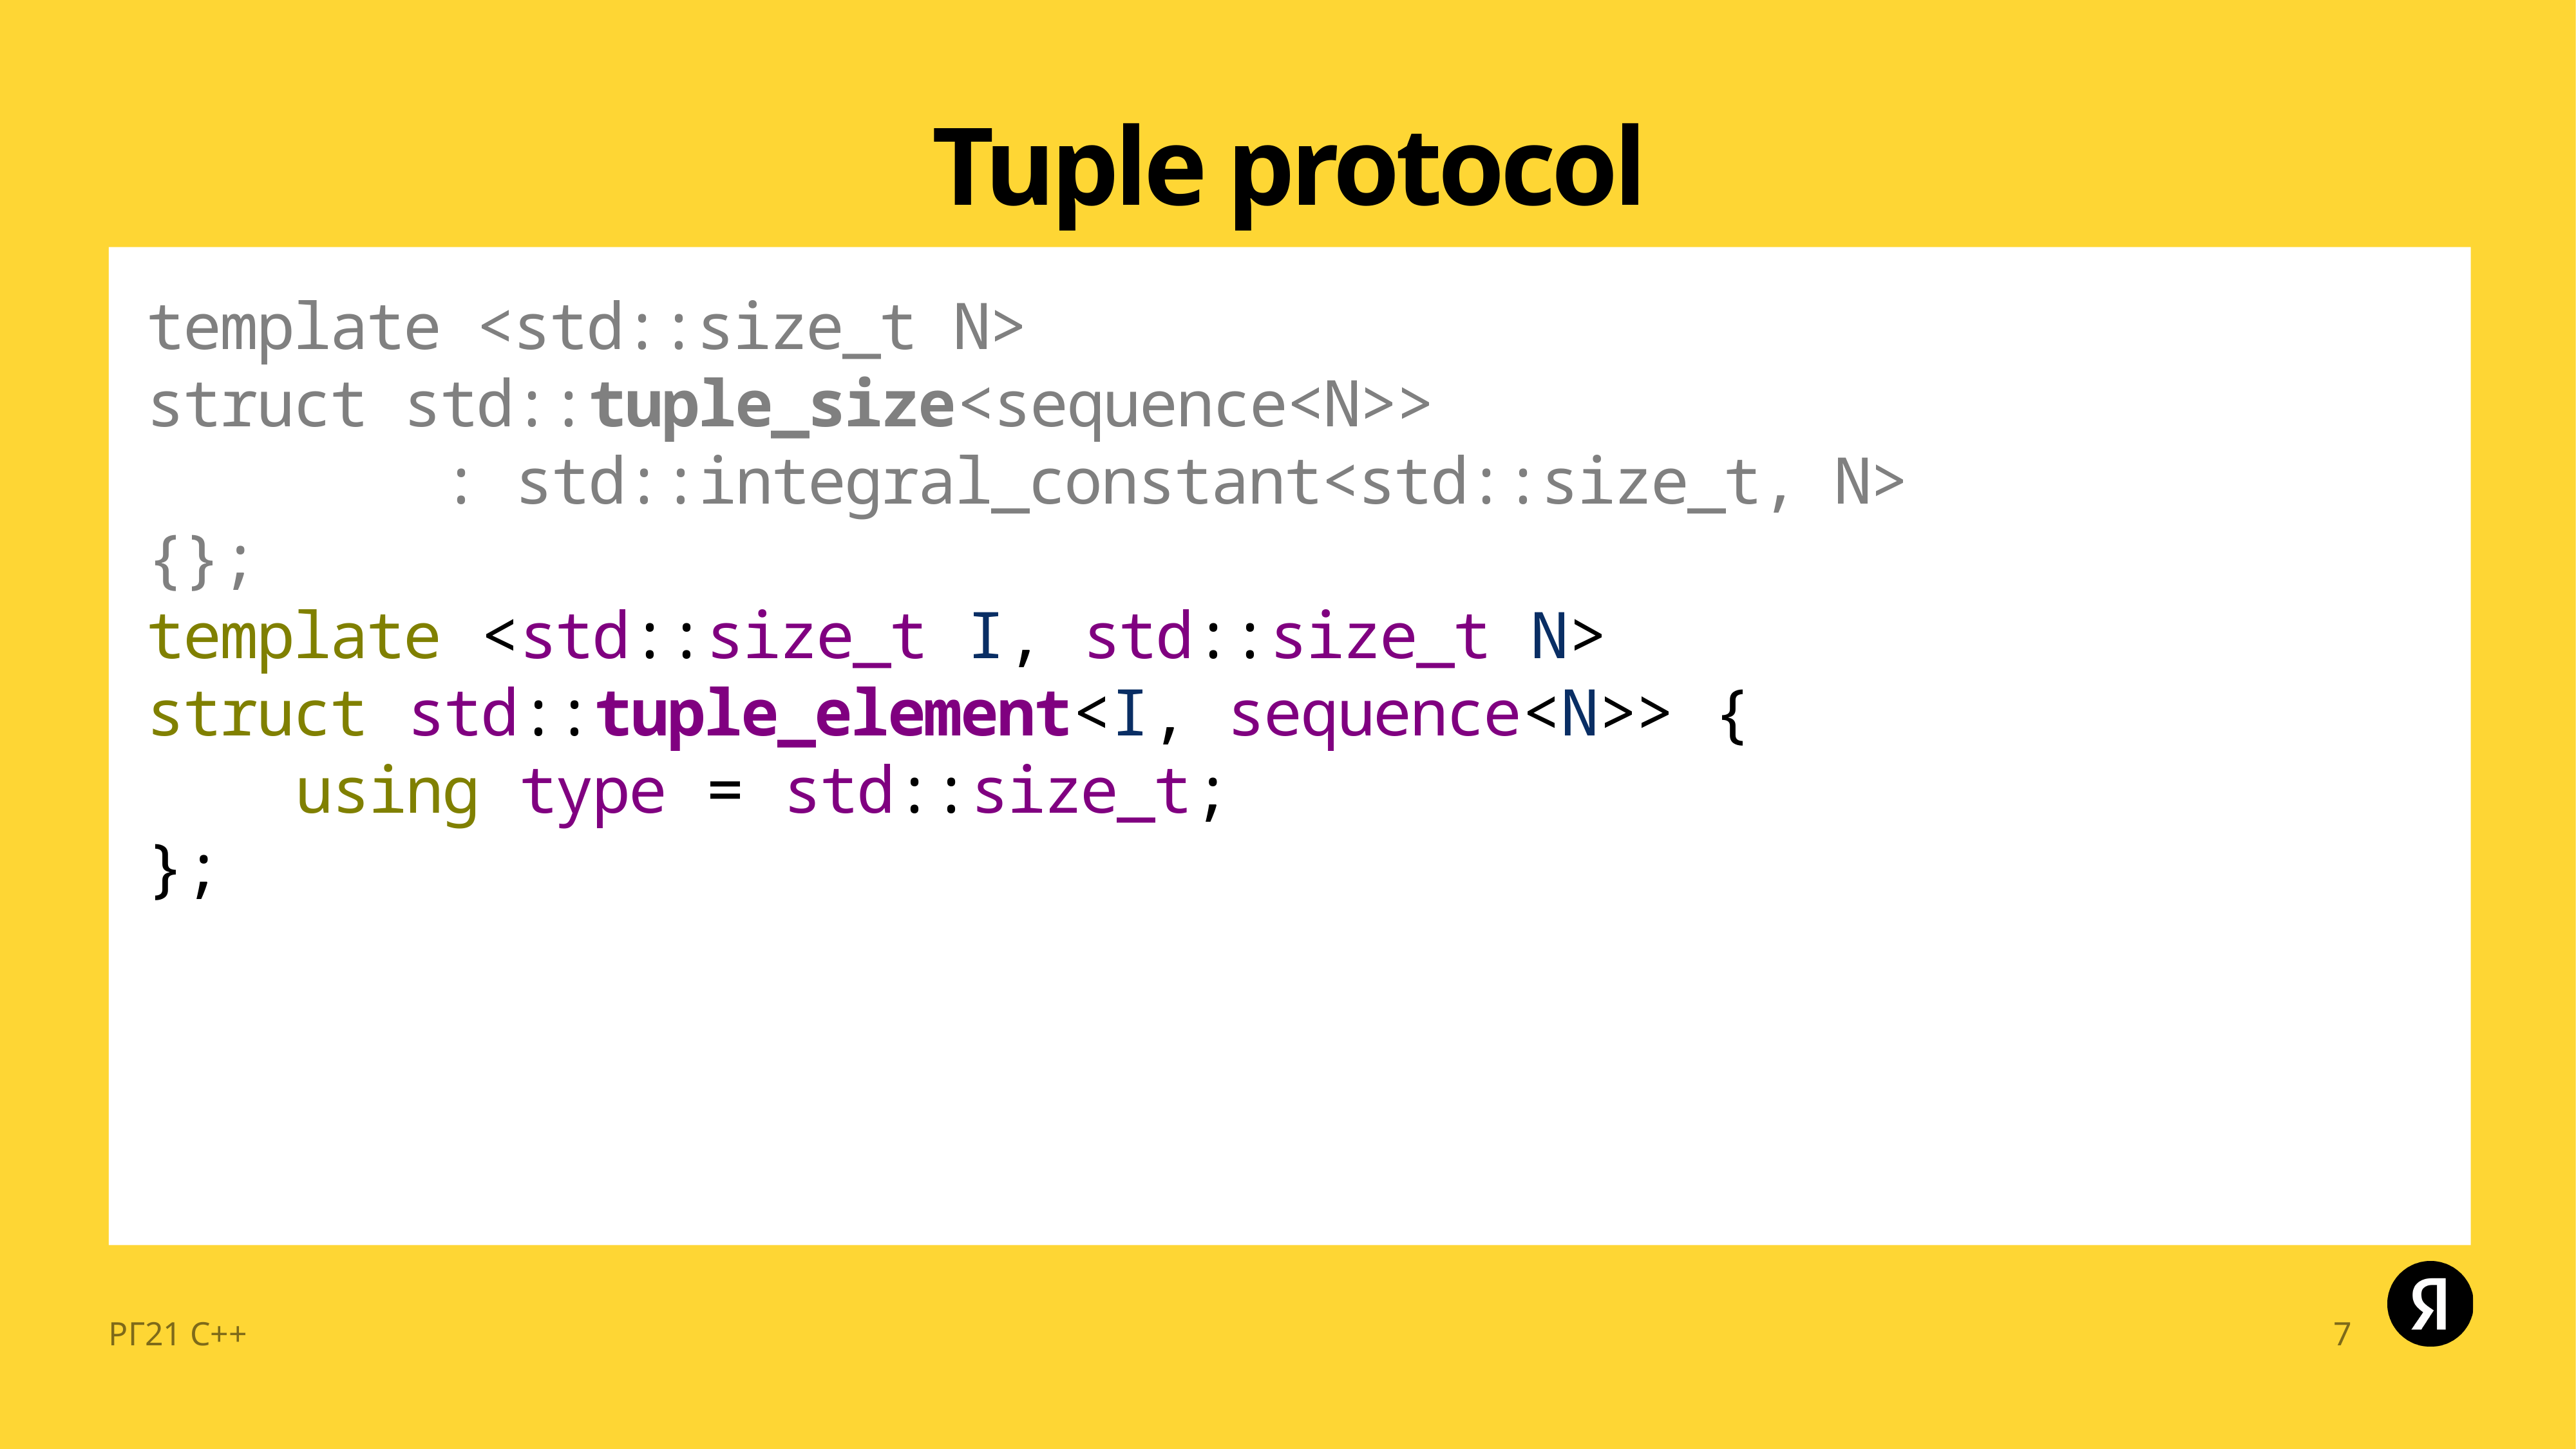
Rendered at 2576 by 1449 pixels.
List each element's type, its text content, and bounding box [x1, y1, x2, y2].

list template <std::size_t N> struct std::tuple_size<sequence<N>> : std::integral_constant<std::size_t, N> {}; template <std::size_t I, std::size_t N> struct std::tuple_element<I, sequence<N>> { using type = std::size_t; }; [108, 247, 2471, 1245]
picture [2387, 1261, 2474, 1347]
title Tuple protocol [106, 101, 2473, 228]
